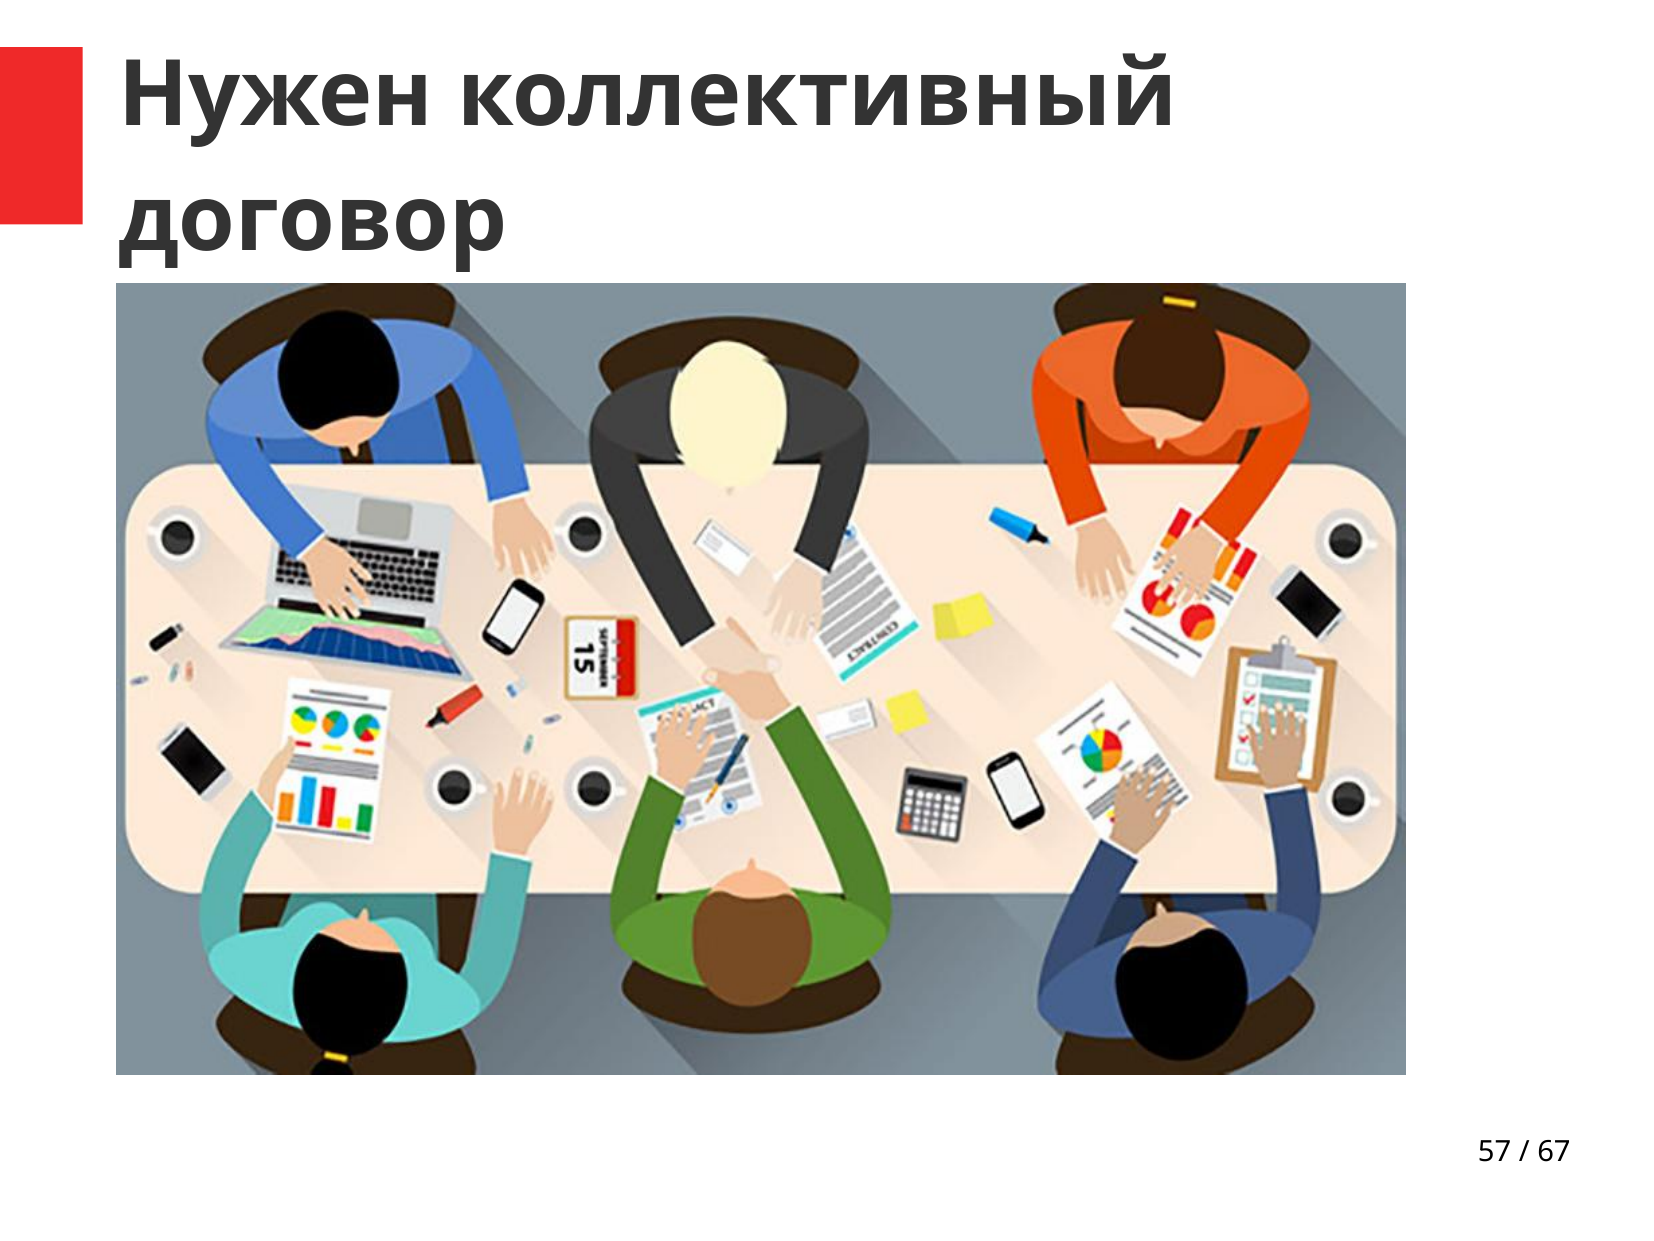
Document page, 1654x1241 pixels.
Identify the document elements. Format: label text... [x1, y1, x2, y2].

title Нужен коллективный договор [118, 45, 1571, 260]
picture [116, 283, 1406, 1075]
